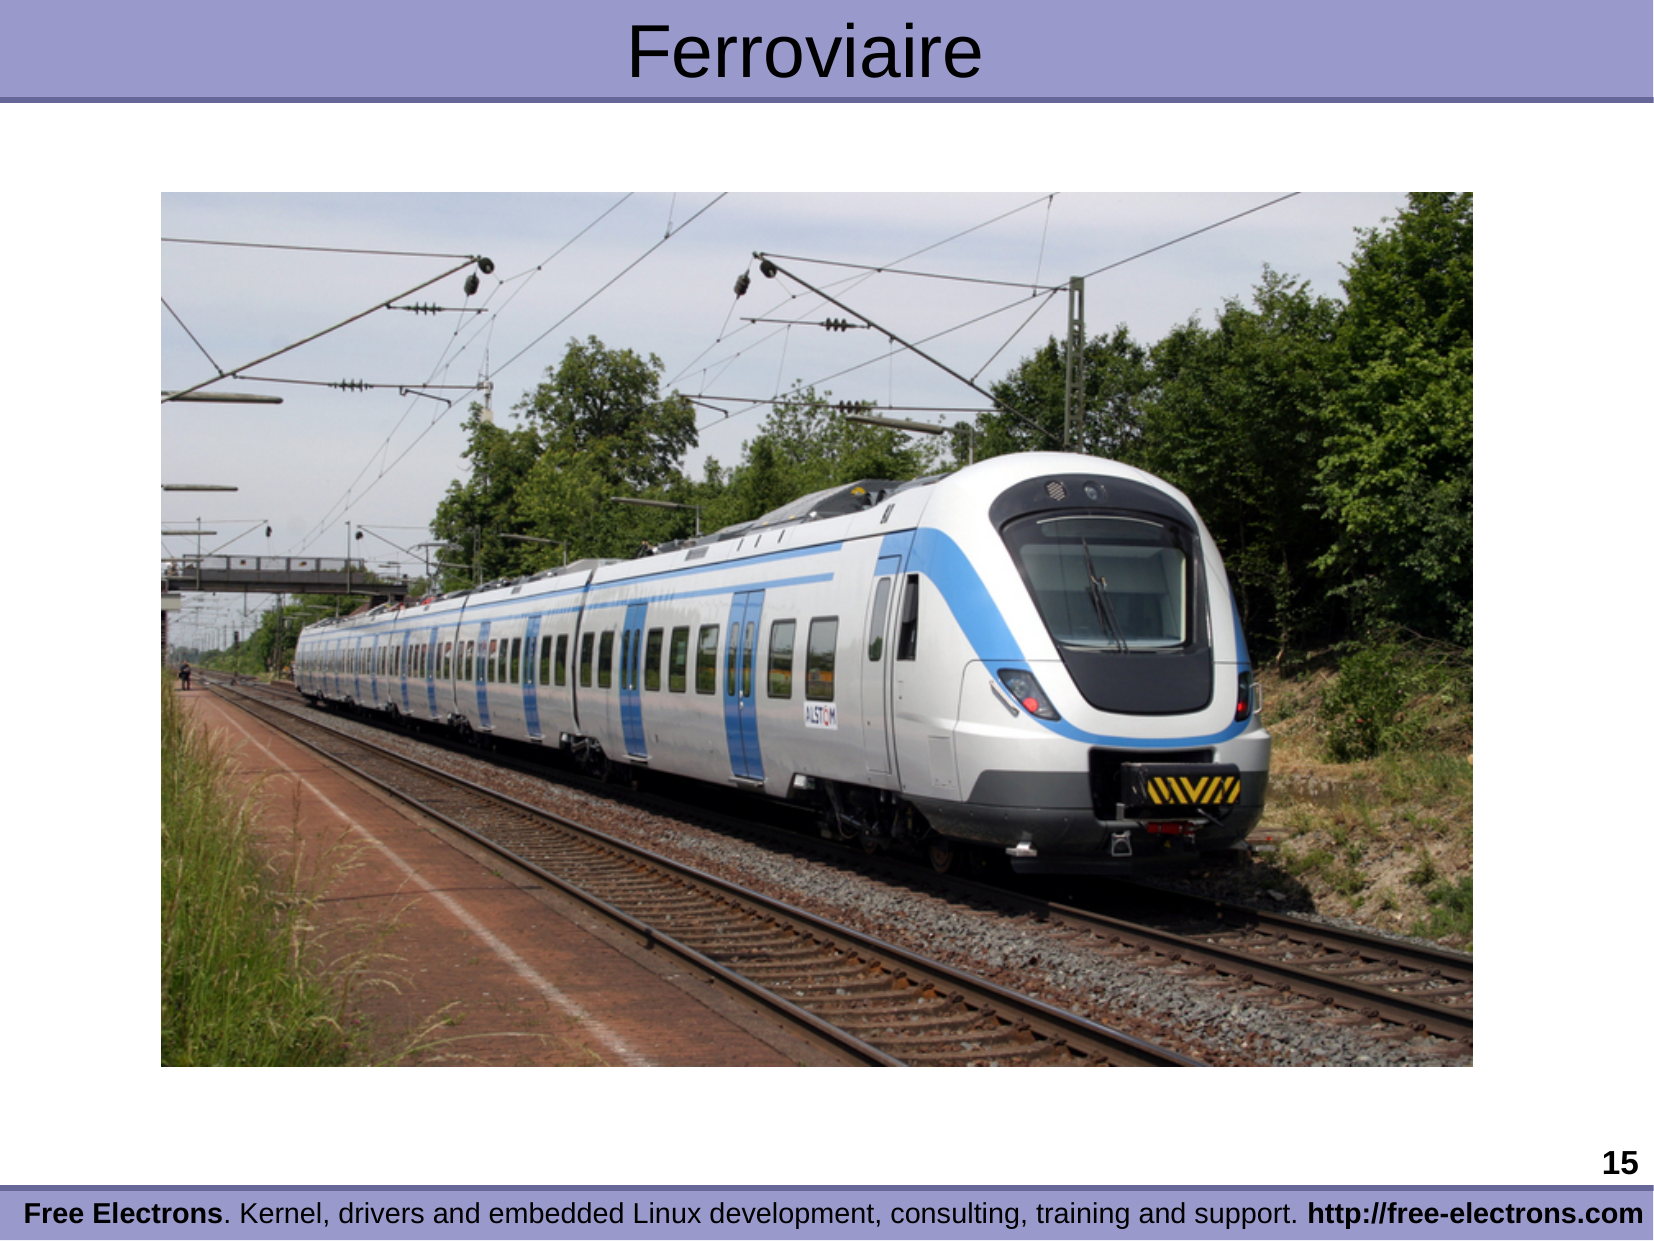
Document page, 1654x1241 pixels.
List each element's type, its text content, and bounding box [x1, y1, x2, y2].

picture [161, 192, 1473, 1067]
title Ferroviaire [60, 4, 1551, 98]
